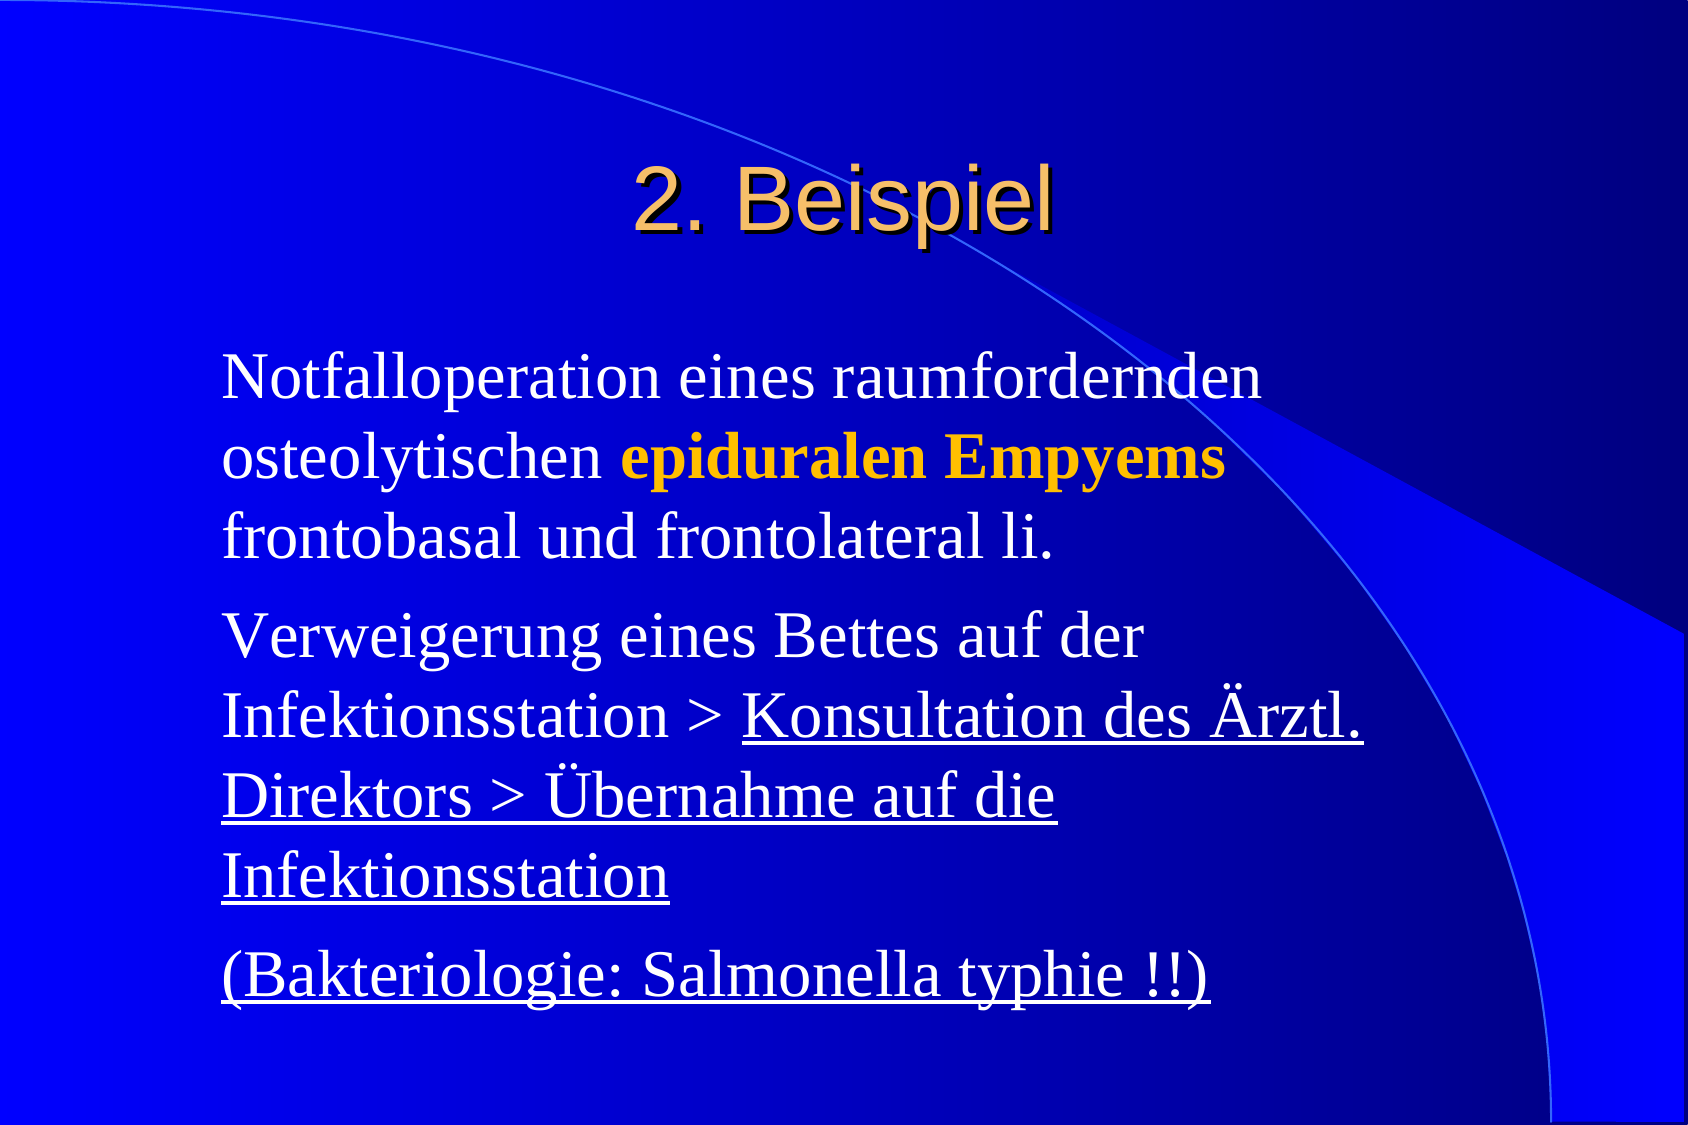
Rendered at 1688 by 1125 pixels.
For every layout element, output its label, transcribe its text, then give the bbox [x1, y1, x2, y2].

text_box 2. Beispiel [206, 99, 1482, 288]
text_box Notfalloperation eines raumfordernden osteolytischen epiduralen Empyems frontobasal und frontolateral li. Verweigerung eines Bettes auf der Infektionsstation > Konsultation des Ärztl. Direktors > Übernahme auf die Infektionsstation (Bakteriologie: Salmonella typhie !!) [206, 324, 1482, 1001]
